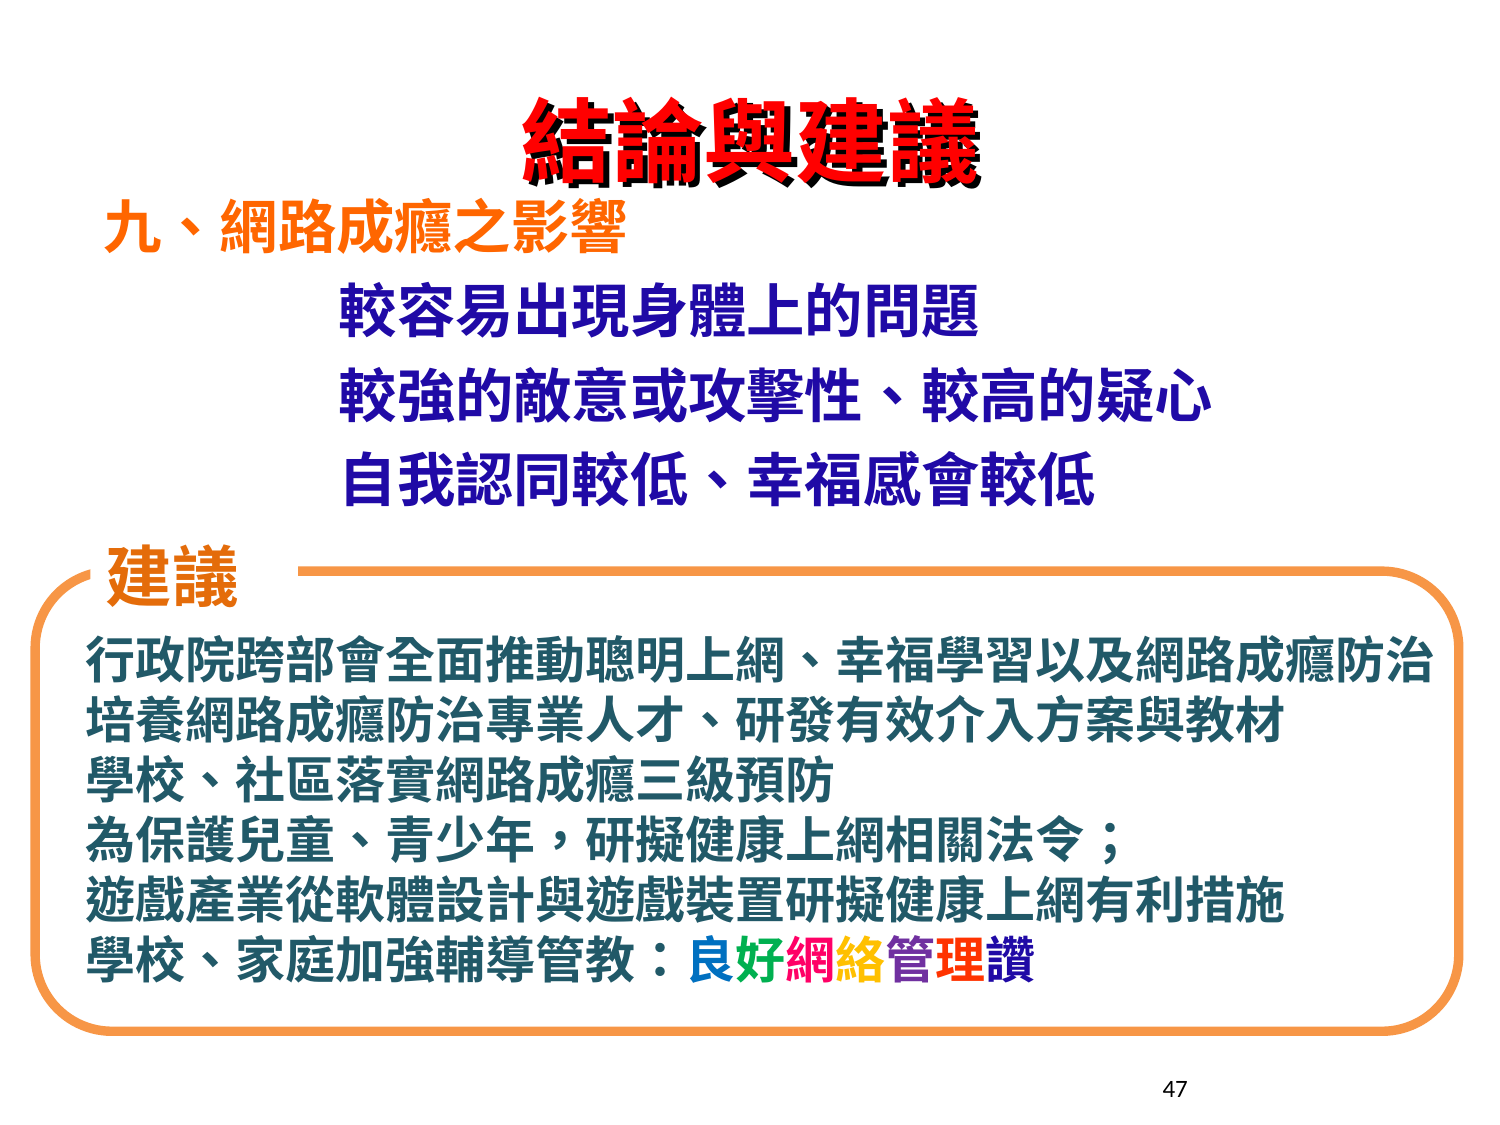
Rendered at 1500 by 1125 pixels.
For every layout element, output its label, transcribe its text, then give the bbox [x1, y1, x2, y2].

text_box [35, 574, 1444, 1032]
text_box 行政院跨部會全面推動聰明上網、幸福學習以及網路成癮防治 培養網路成癮防治專業人才、研發有效介入方案與教材 學校、社區落實網路成癮三級預防 為保護兒童、青少年，研擬健康上網相關法令； 遊戲產業從軟體設計與遊戲裝置研擬健康上網有利措施 學校、家庭加強輔導管教：良好網絡管理讚 [70, 621, 1477, 1000]
title 結論與建議 [75, 45, 1426, 233]
text_box 47 [1147, 1065, 1498, 1125]
list 九、網路成癮之影響 較容易出現身體上的問題 較強的敵意或攻擊性、較高的疑心 自我認同較低、幸福感會較低 [88, 182, 1388, 797]
text_box [1388, 571, 1454, 621]
